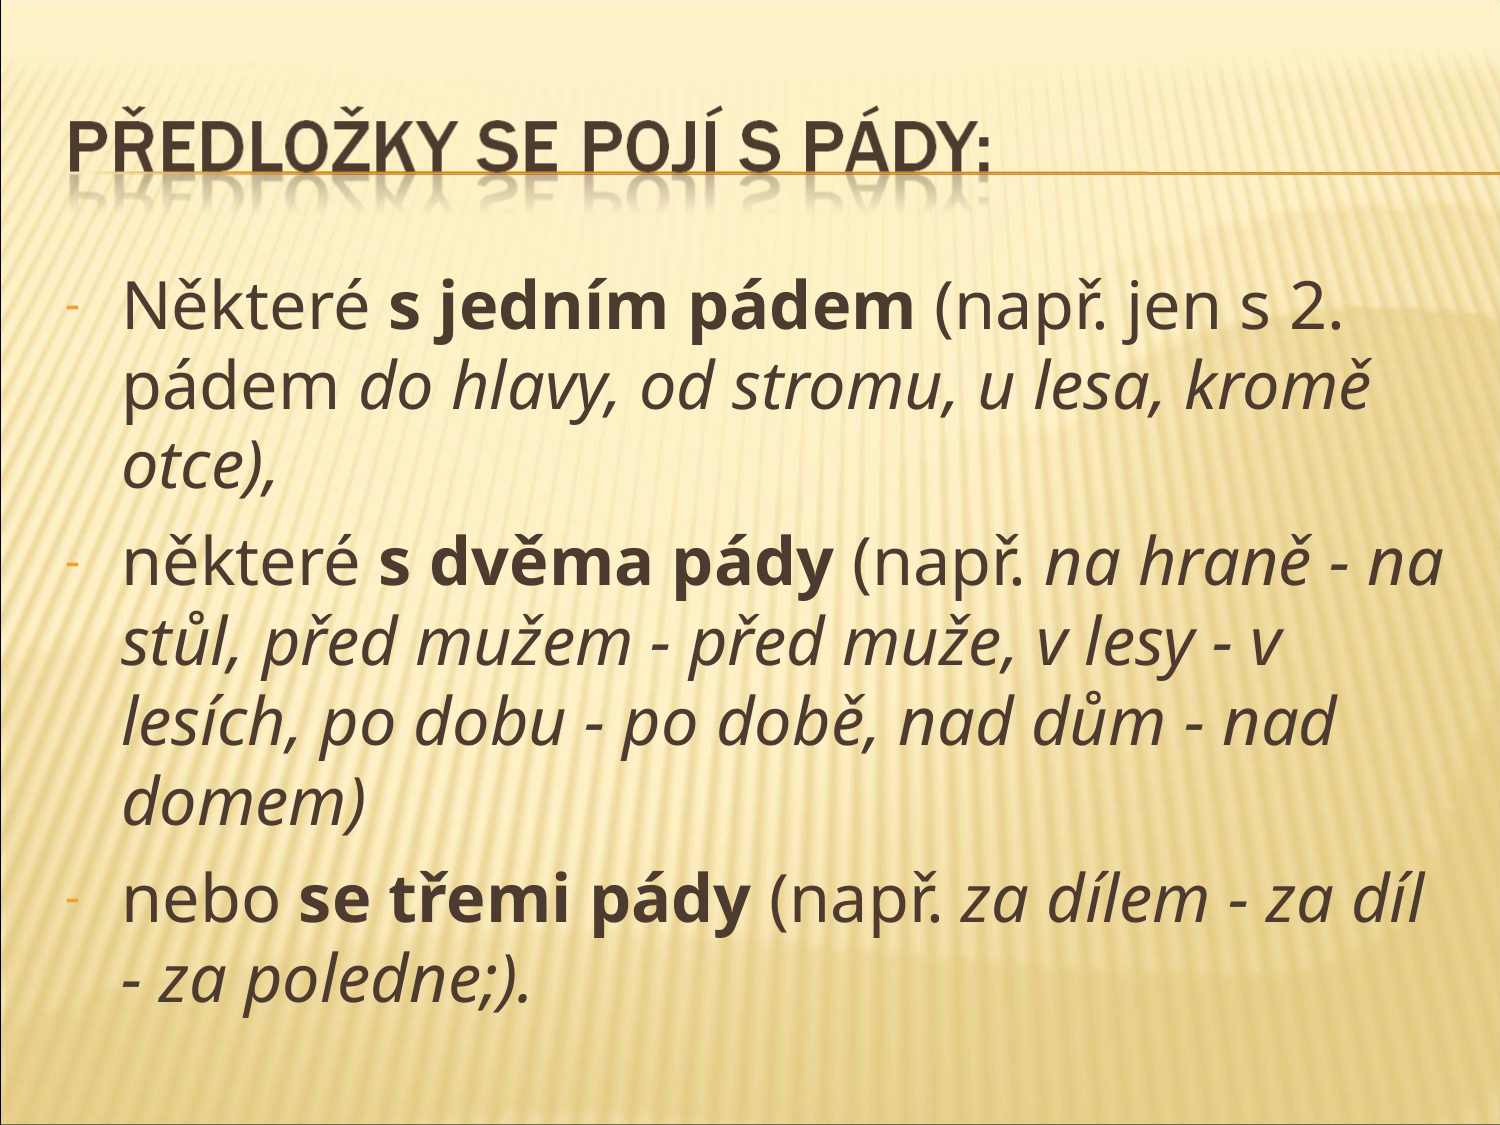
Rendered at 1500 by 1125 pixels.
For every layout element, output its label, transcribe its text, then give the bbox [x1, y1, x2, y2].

list Některé s jedním pádem (např. jen s 2. pádem do hlavy, od stromu, u lesa, kromě otce), některé s dvěma pády (např. na hraně - na stůl, před mužem - před muže, v lesy - v lesích, po dobu - po době, nad dům - nad domem) nebo se třemi pády (např. za dílem - za díl - za poledne;). [50, 254, 1476, 1120]
picture [0, 0, 1500, 1125]
text_box [16, 73, 1477, 264]
